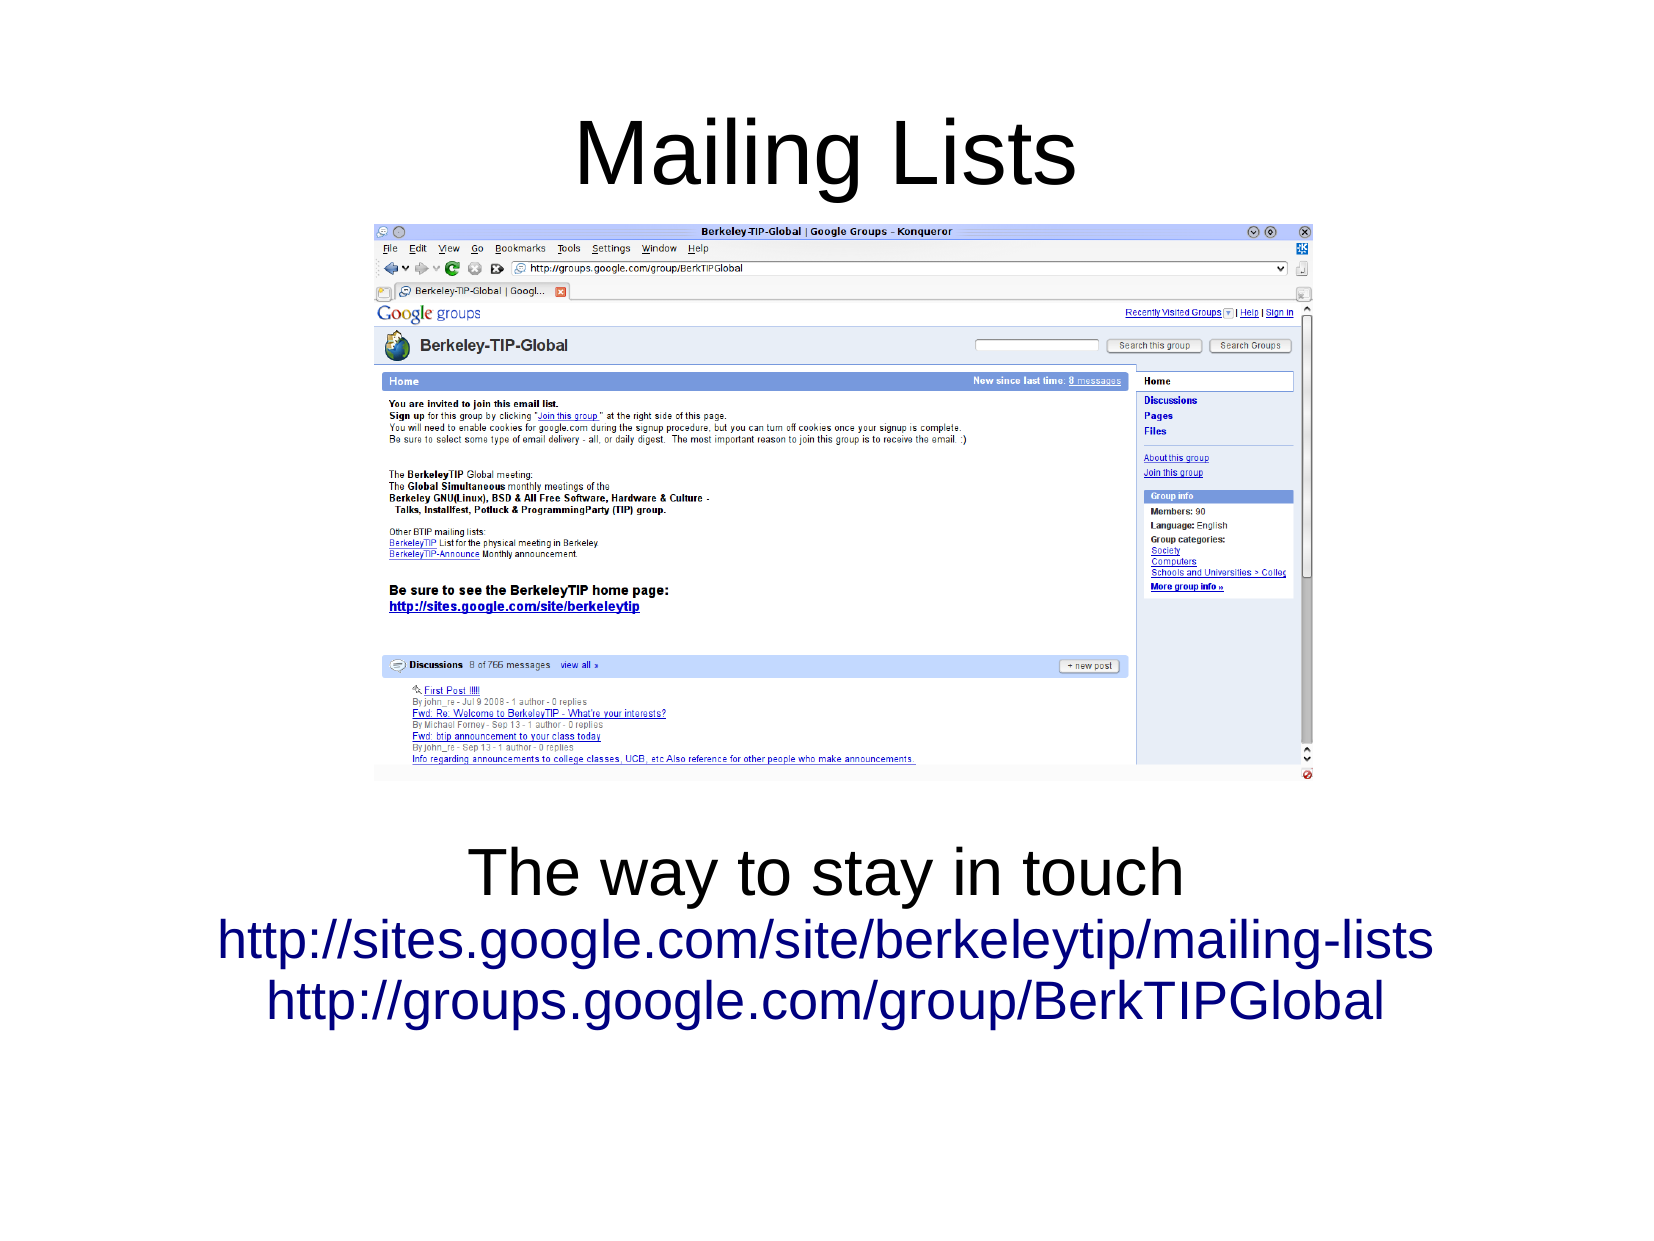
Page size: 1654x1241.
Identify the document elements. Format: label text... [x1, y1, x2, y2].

subtitle The way to stay in touch http://sites.google.com/site/berkeleytip/mailing-lists http://groups.google.com/group/BerkTIPGlobal [82, 825, 1571, 1102]
picture [374, 224, 1313, 781]
title Mailing Lists [82, 56, 1571, 250]
